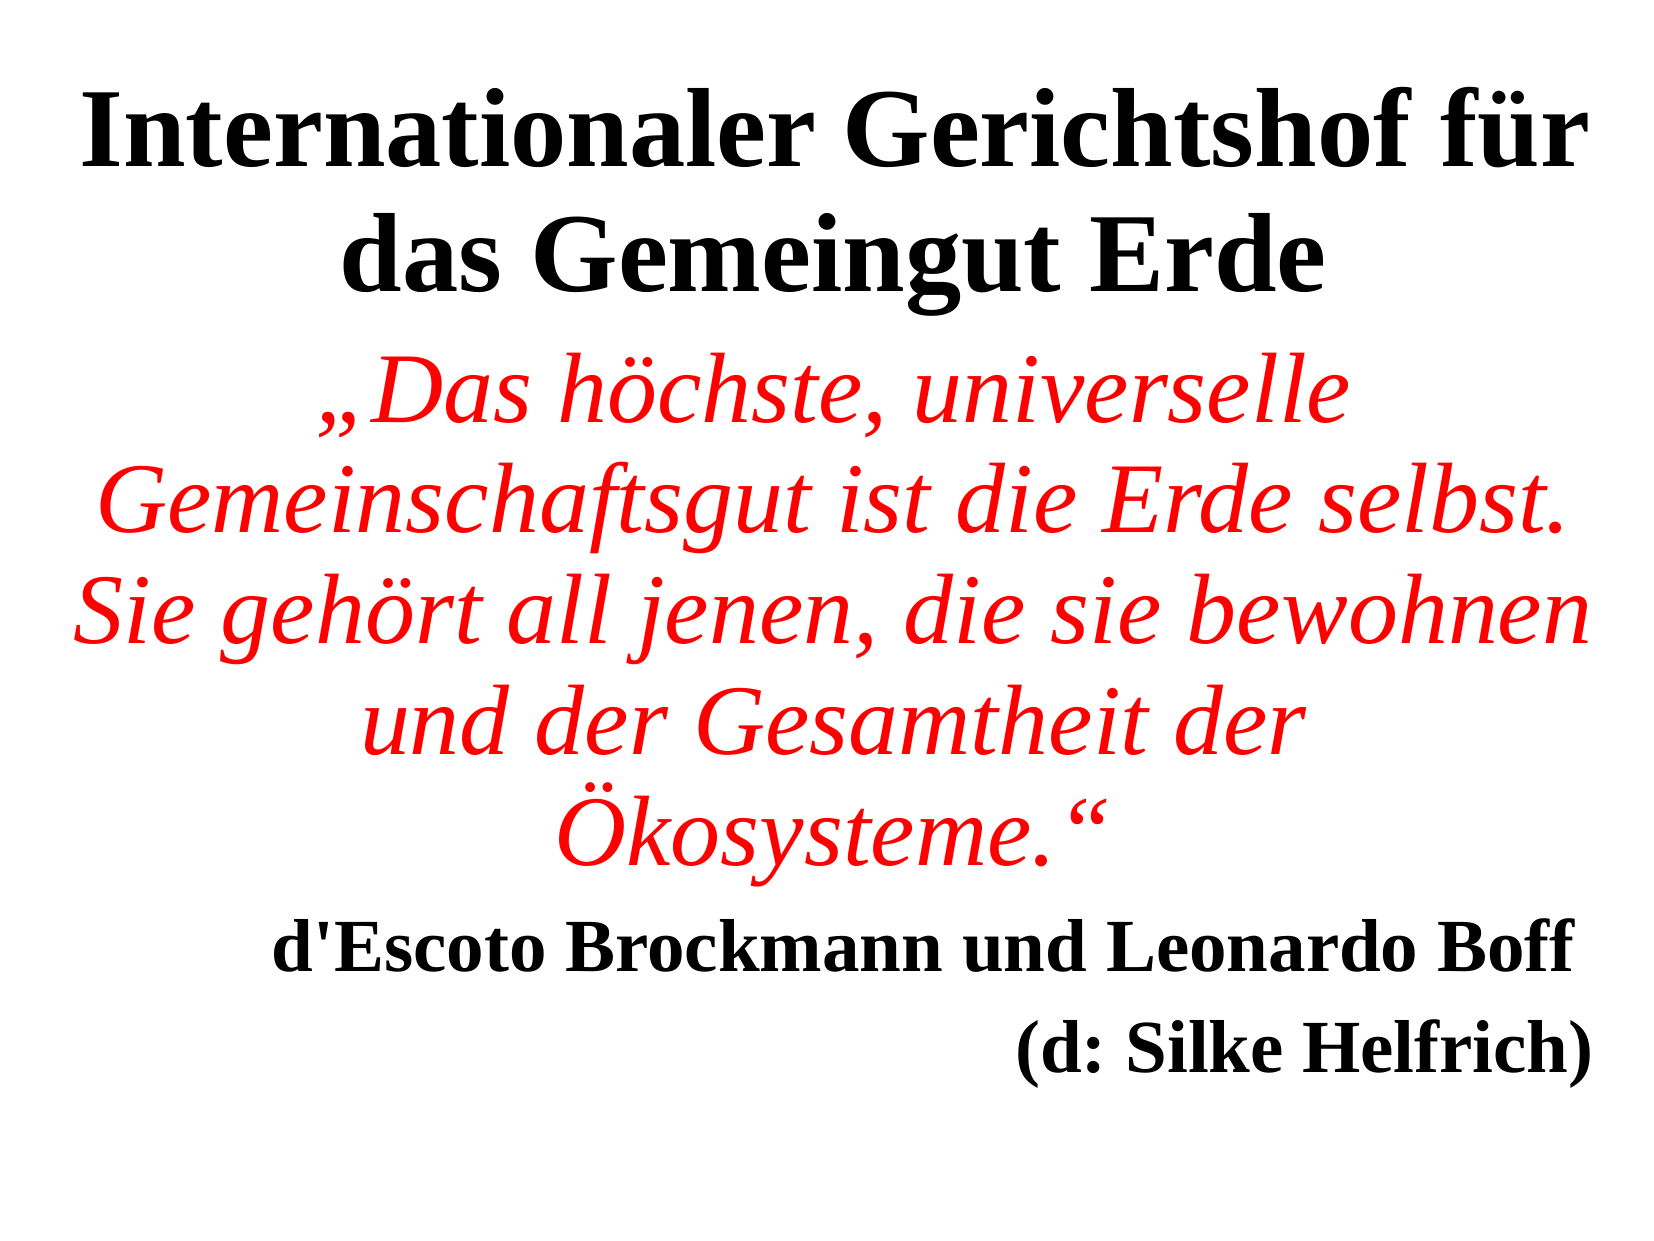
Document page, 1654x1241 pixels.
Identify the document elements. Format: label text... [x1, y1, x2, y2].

text_box Internationaler Gerichtshof für das Gemeingut Erde „Das höchste, universelle Gemeinschaftsgut ist die Erde selbst. Sie gehört all jenen, die sie bewohnen und der Gesamtheit der Ökosysteme.“ d'Escoto Brockmann und Leonardo Boff (d: Silke Helfrich) [59, 59, 1613, 1096]
